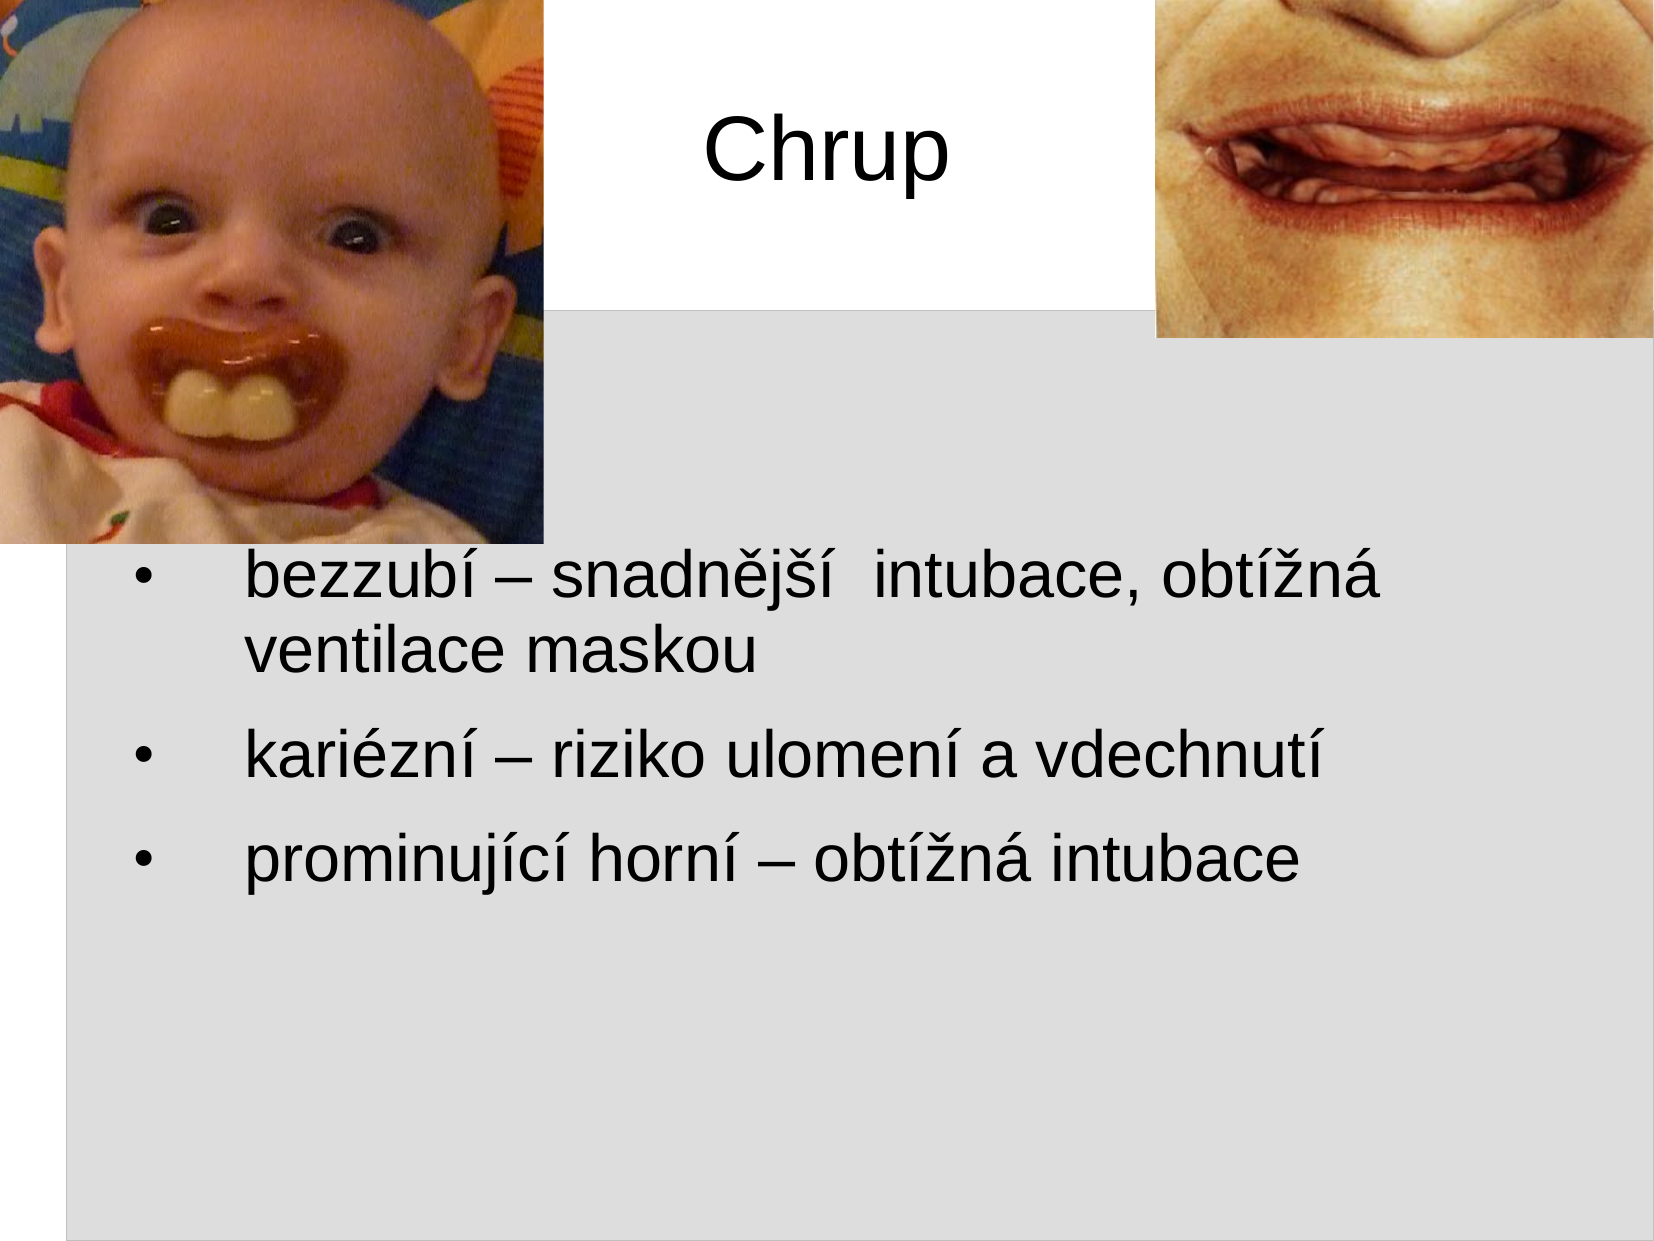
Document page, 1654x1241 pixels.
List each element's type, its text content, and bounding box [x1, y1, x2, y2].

list bezzubí – snadnější intubace, obtížná ventilace maskou kariézní – riziko ulomení a vdechnutí prominující horní – obtížná intubace [132, 537, 1571, 1241]
picture [1155, 0, 1654, 338]
title Chrup [544, 53, 1155, 245]
picture [0, 0, 544, 544]
